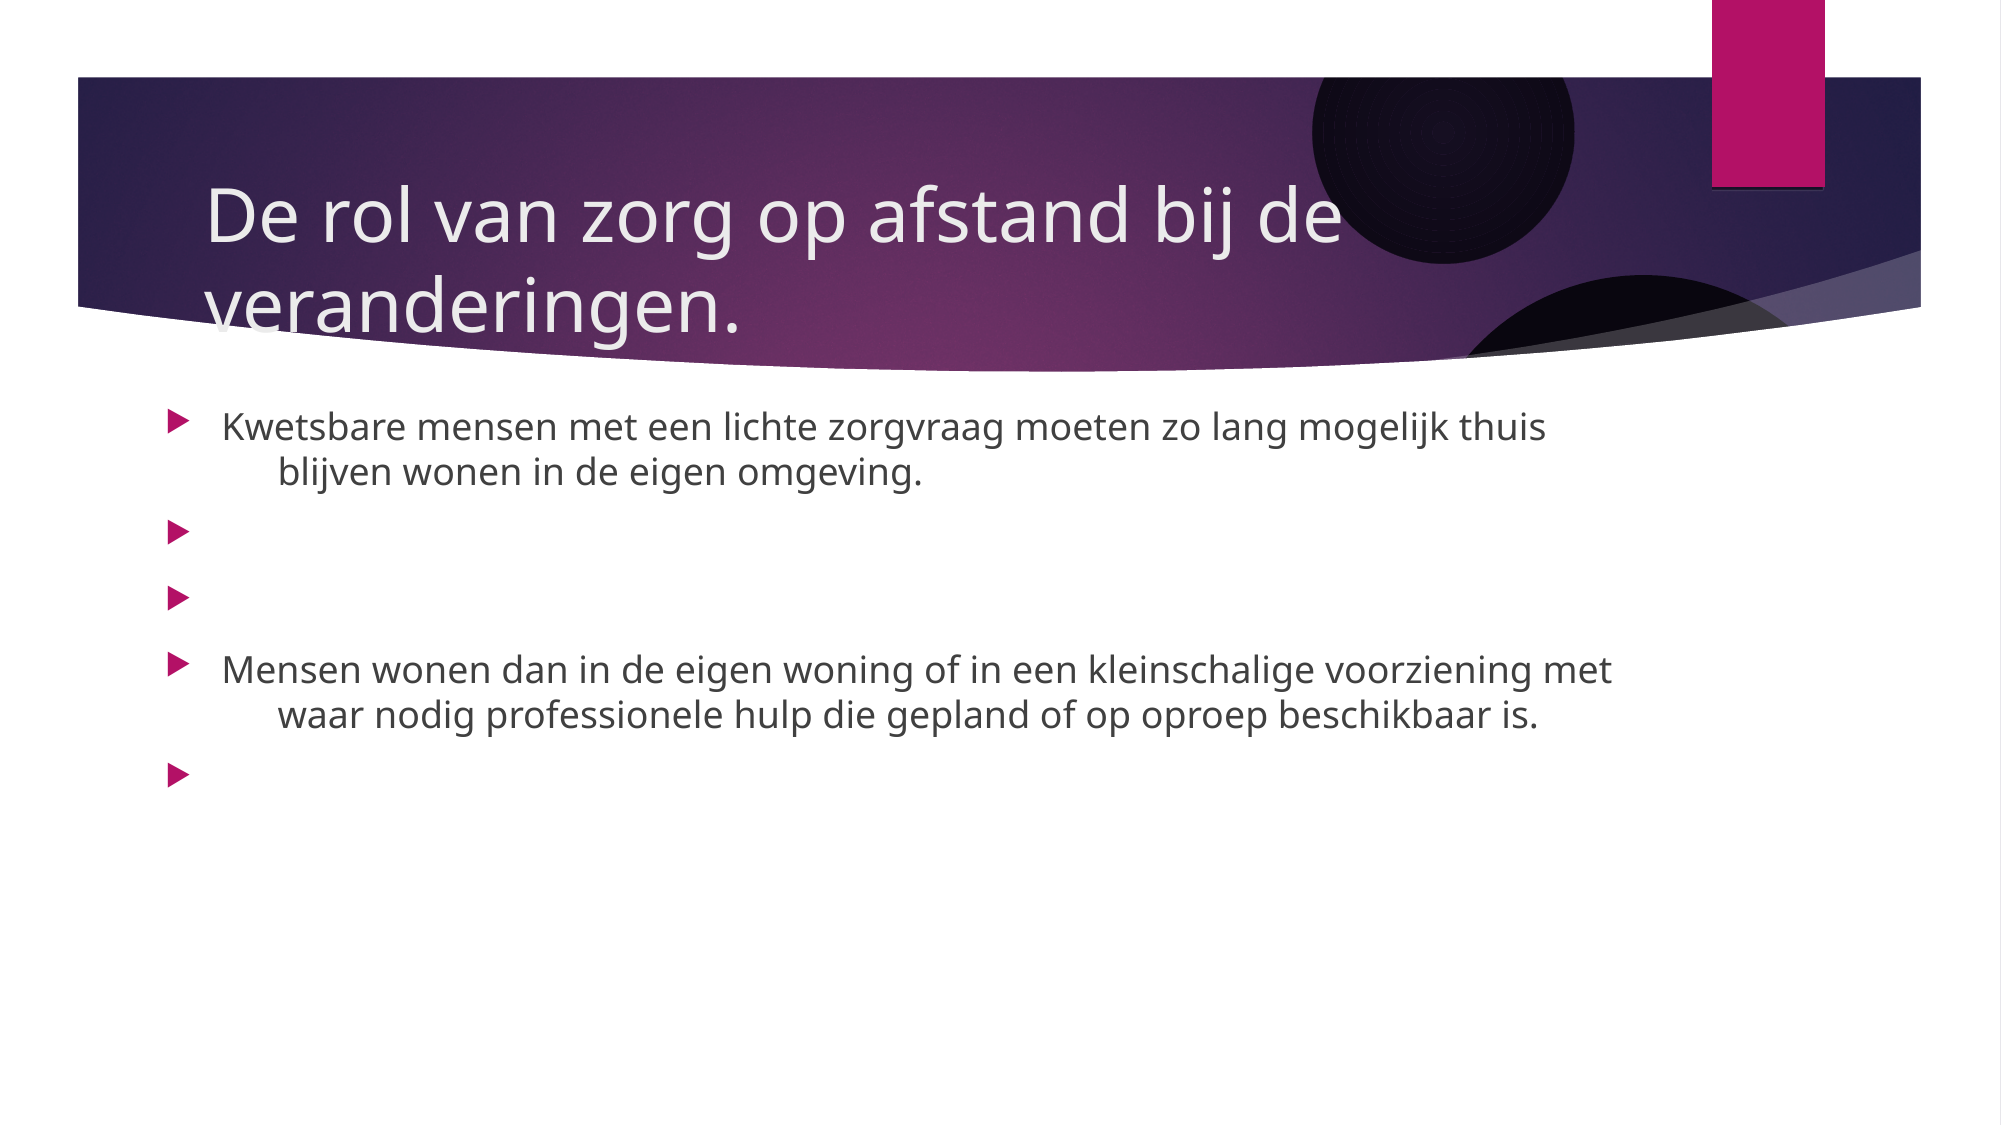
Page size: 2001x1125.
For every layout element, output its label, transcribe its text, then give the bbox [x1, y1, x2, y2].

title De rol van zorg op afstand bij de veranderingen. [189, 159, 1627, 276]
list Kwetsbare mensen met een lichte zorgvraag moeten zo lang mogelijk thuis blijven wonen in de eigen omgeving. Mensen wonen dan in de eigen woning of in een kleinschalige voorziening met waar nodig professionele hulp die gepland of op oproep beschikbaar is. [150, 395, 1638, 988]
